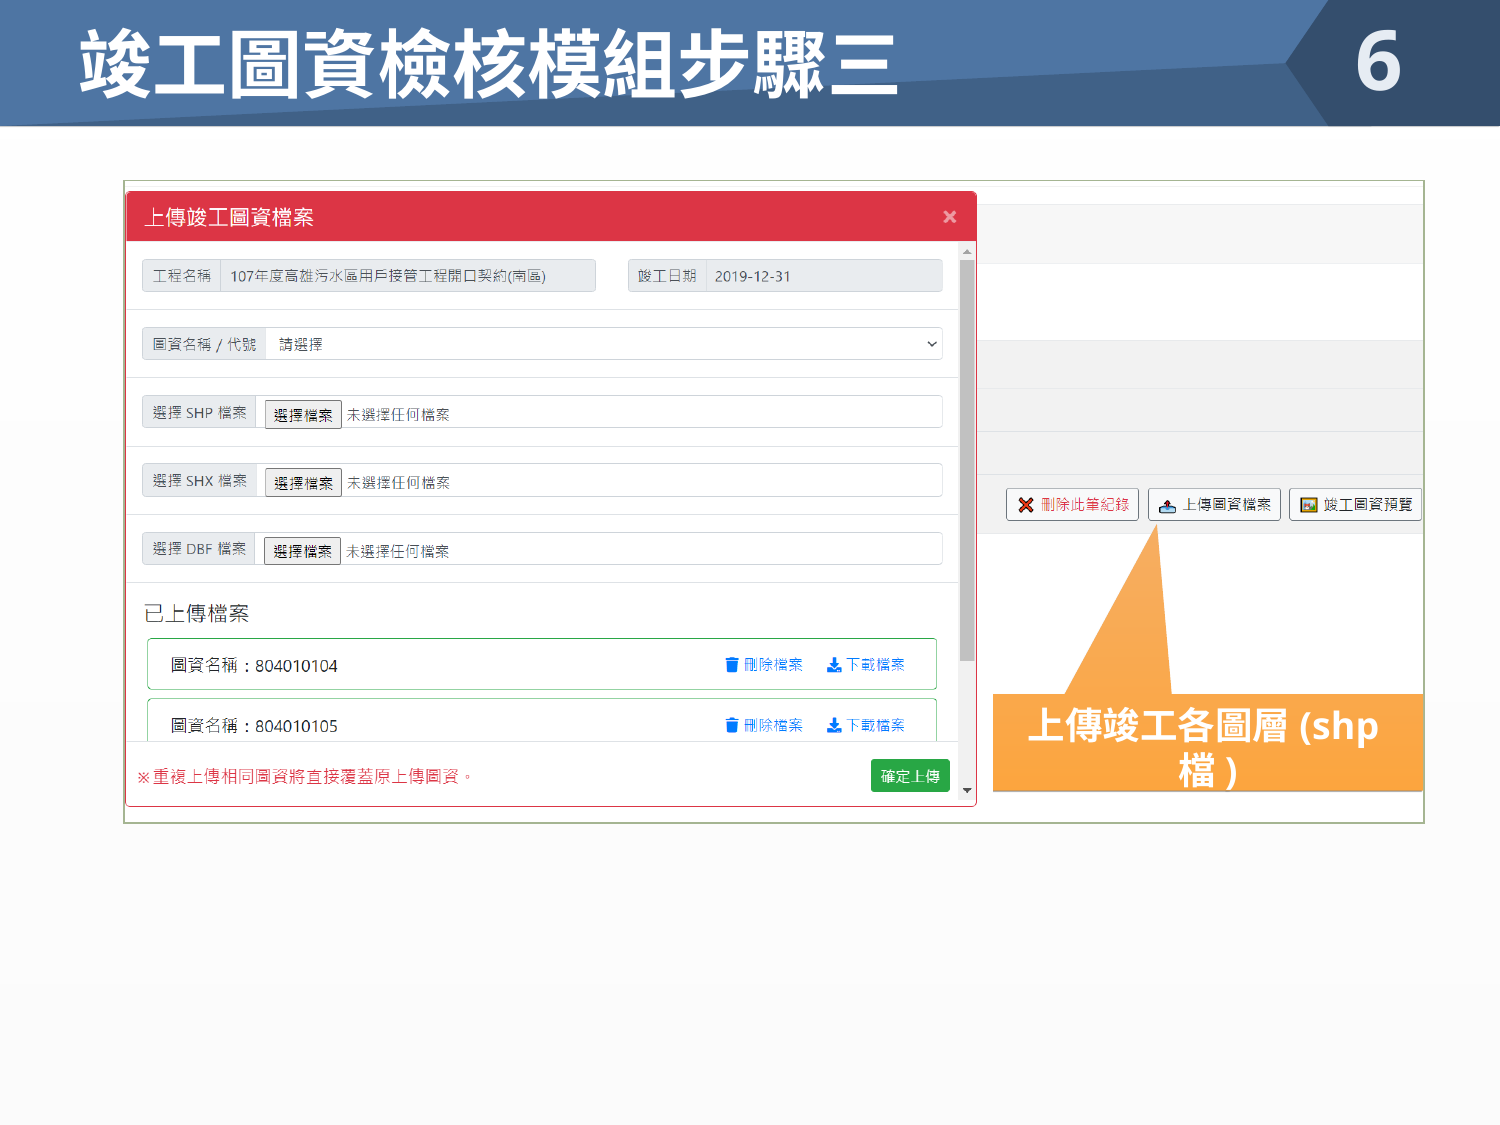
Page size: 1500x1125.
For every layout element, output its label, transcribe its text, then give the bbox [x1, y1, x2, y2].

text_box 竣工圖資檢核模組步驟三 [62, 9, 1282, 116]
picture [124, 181, 1424, 823]
text_box 6 [1340, 0, 1500, 116]
text_box 上傳竣工各圖層(shp檔) [993, 523, 1424, 791]
